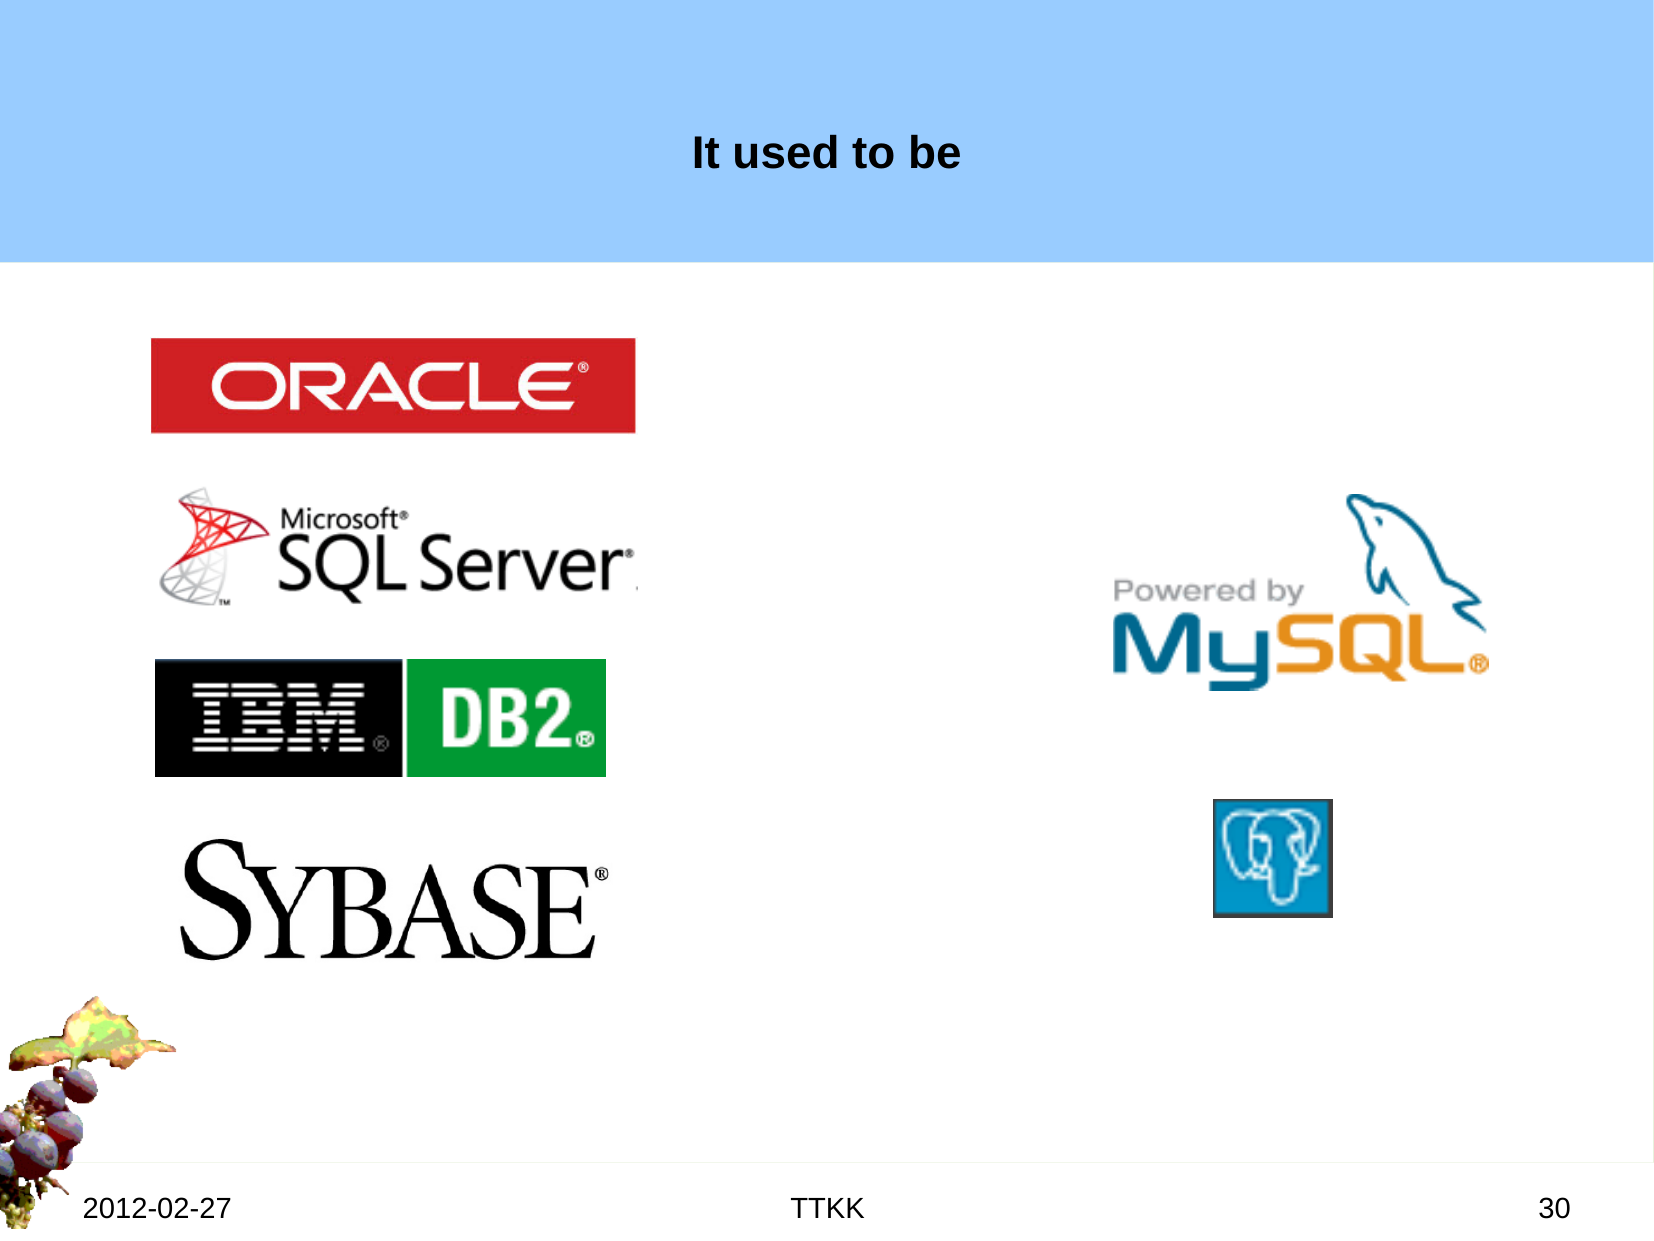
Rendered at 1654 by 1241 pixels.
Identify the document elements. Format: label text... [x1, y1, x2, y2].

title It used to be [82, 49, 1571, 257]
picture [155, 659, 606, 777]
picture [150, 337, 638, 435]
picture [0, 991, 189, 1229]
picture [150, 473, 638, 623]
text_box [0, 262, 1654, 1163]
picture [1113, 494, 1489, 691]
picture [1213, 799, 1333, 918]
picture [150, 819, 638, 990]
